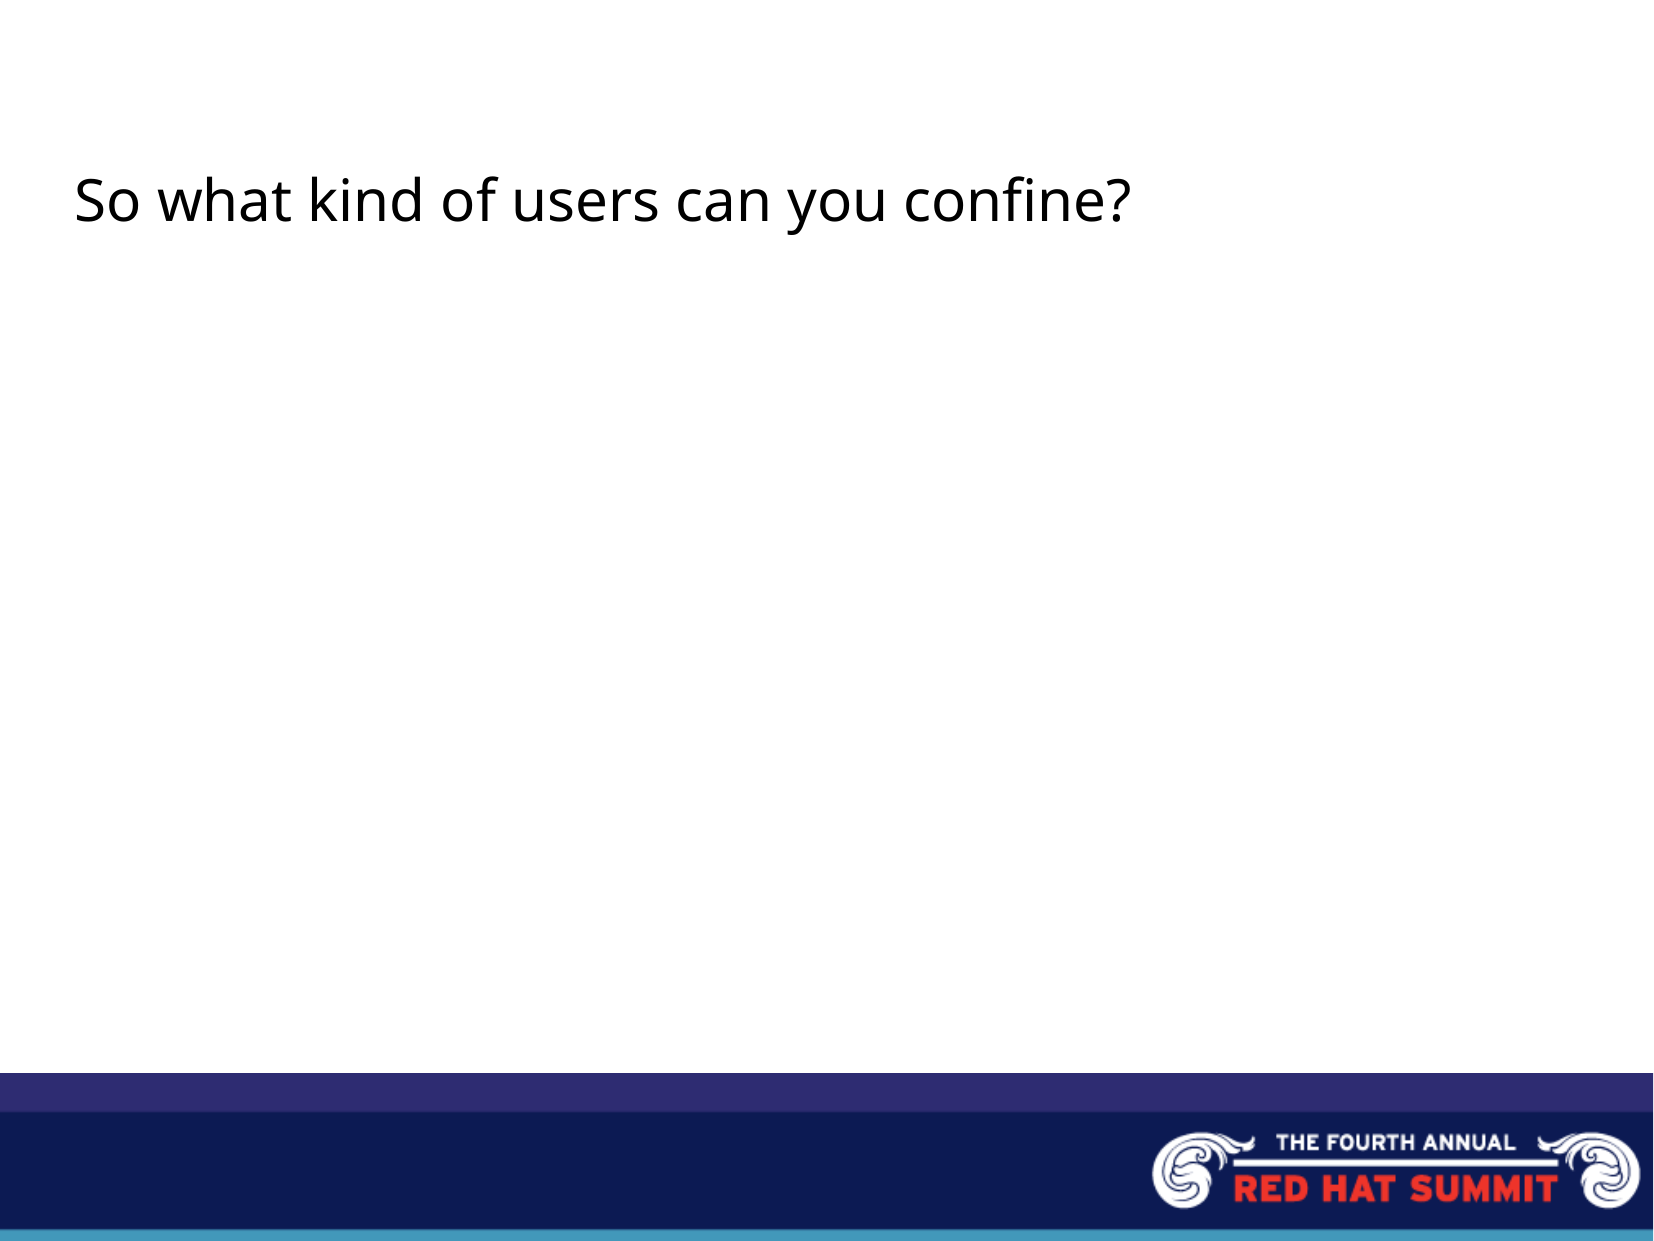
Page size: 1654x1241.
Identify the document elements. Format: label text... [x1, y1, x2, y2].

title So what kind of users can you confine? [74, 140, 1506, 259]
picture [0, 1073, 1654, 1241]
